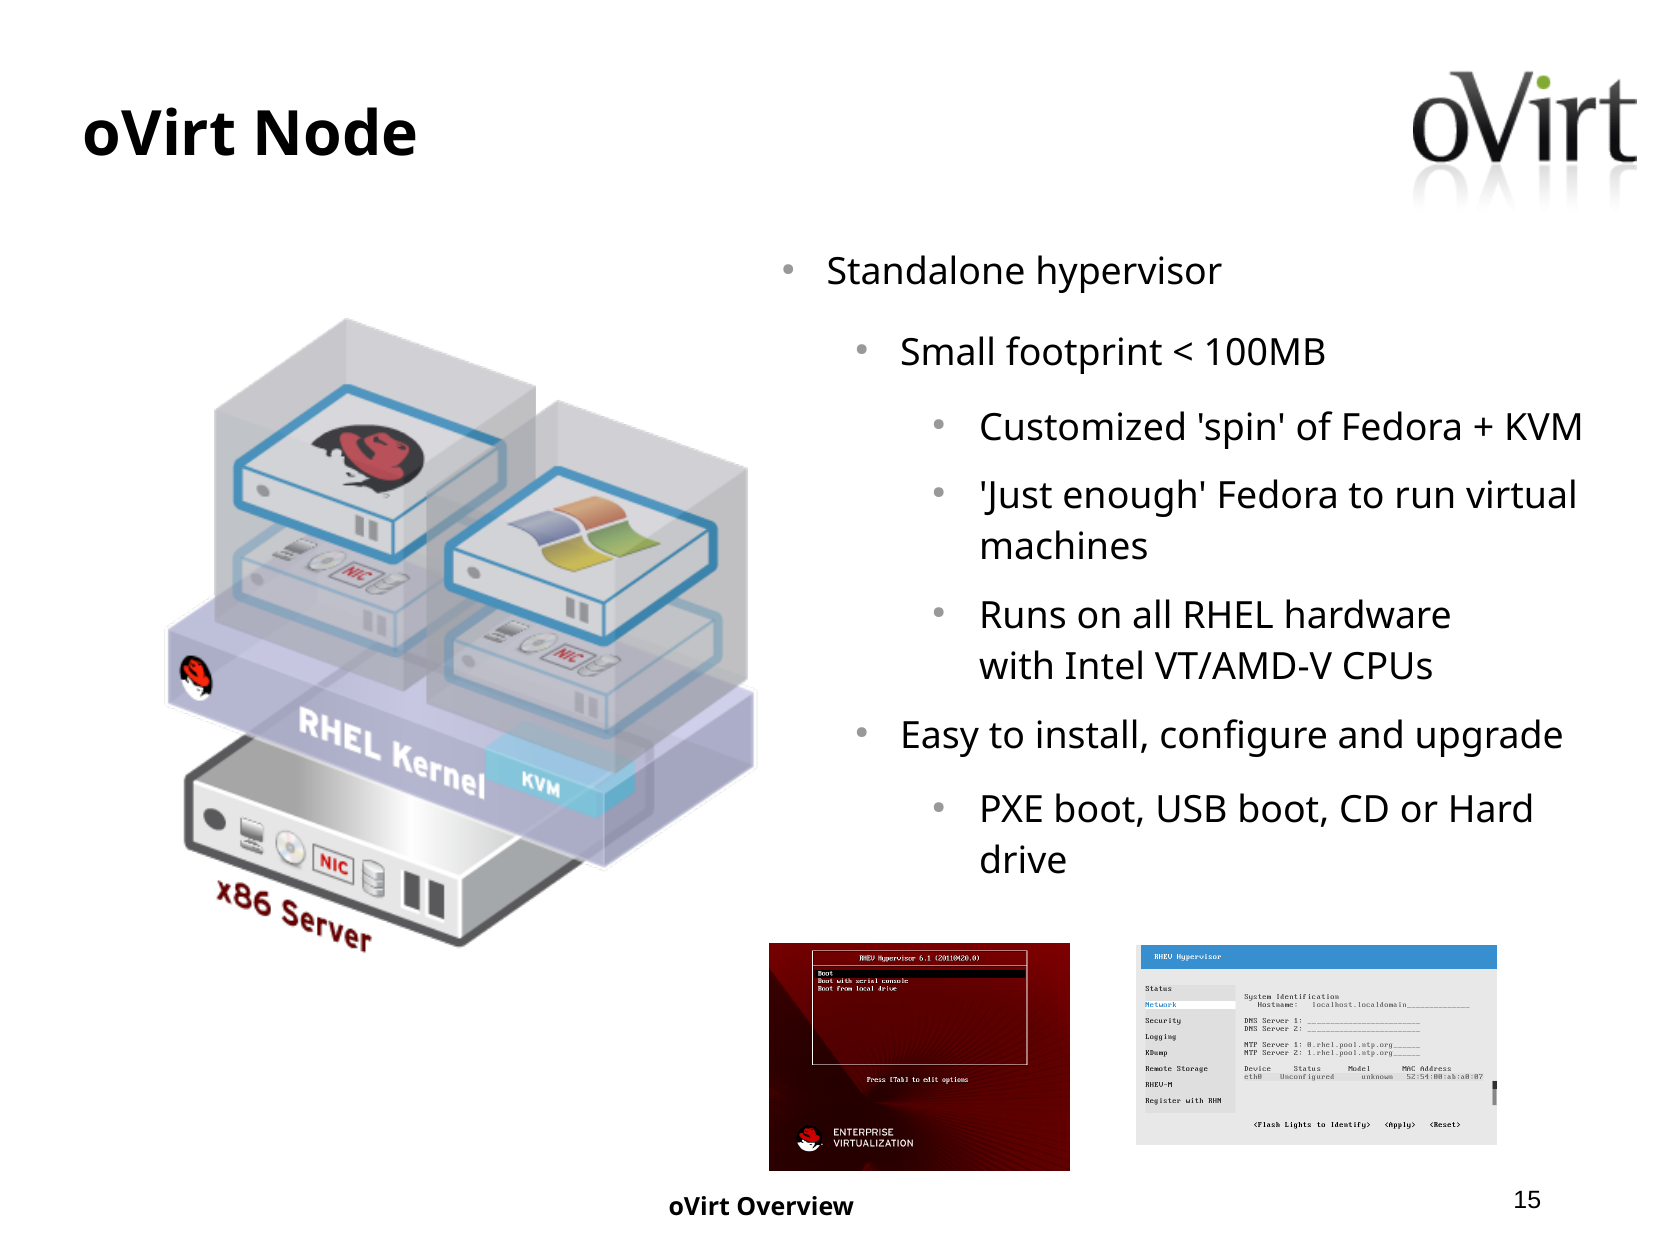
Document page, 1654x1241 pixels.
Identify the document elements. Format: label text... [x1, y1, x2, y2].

picture [141, 317, 759, 966]
picture [1571, 63, 1637, 212]
picture [769, 943, 1070, 1171]
list Standalone hypervisor Small footprint < 100MB Customized 'spin' of Fedora + KVM 'Just enough' Fedora to run virtual machines Runs on all RHEL hardware with Intel VT/AMD-V CPUs Easy to install, configure and upgrade PXE boot, USB boot, CD or Hard drive [766, 244, 1621, 940]
title oVirt Node [82, 37, 1571, 226]
picture [1136, 945, 1497, 1146]
